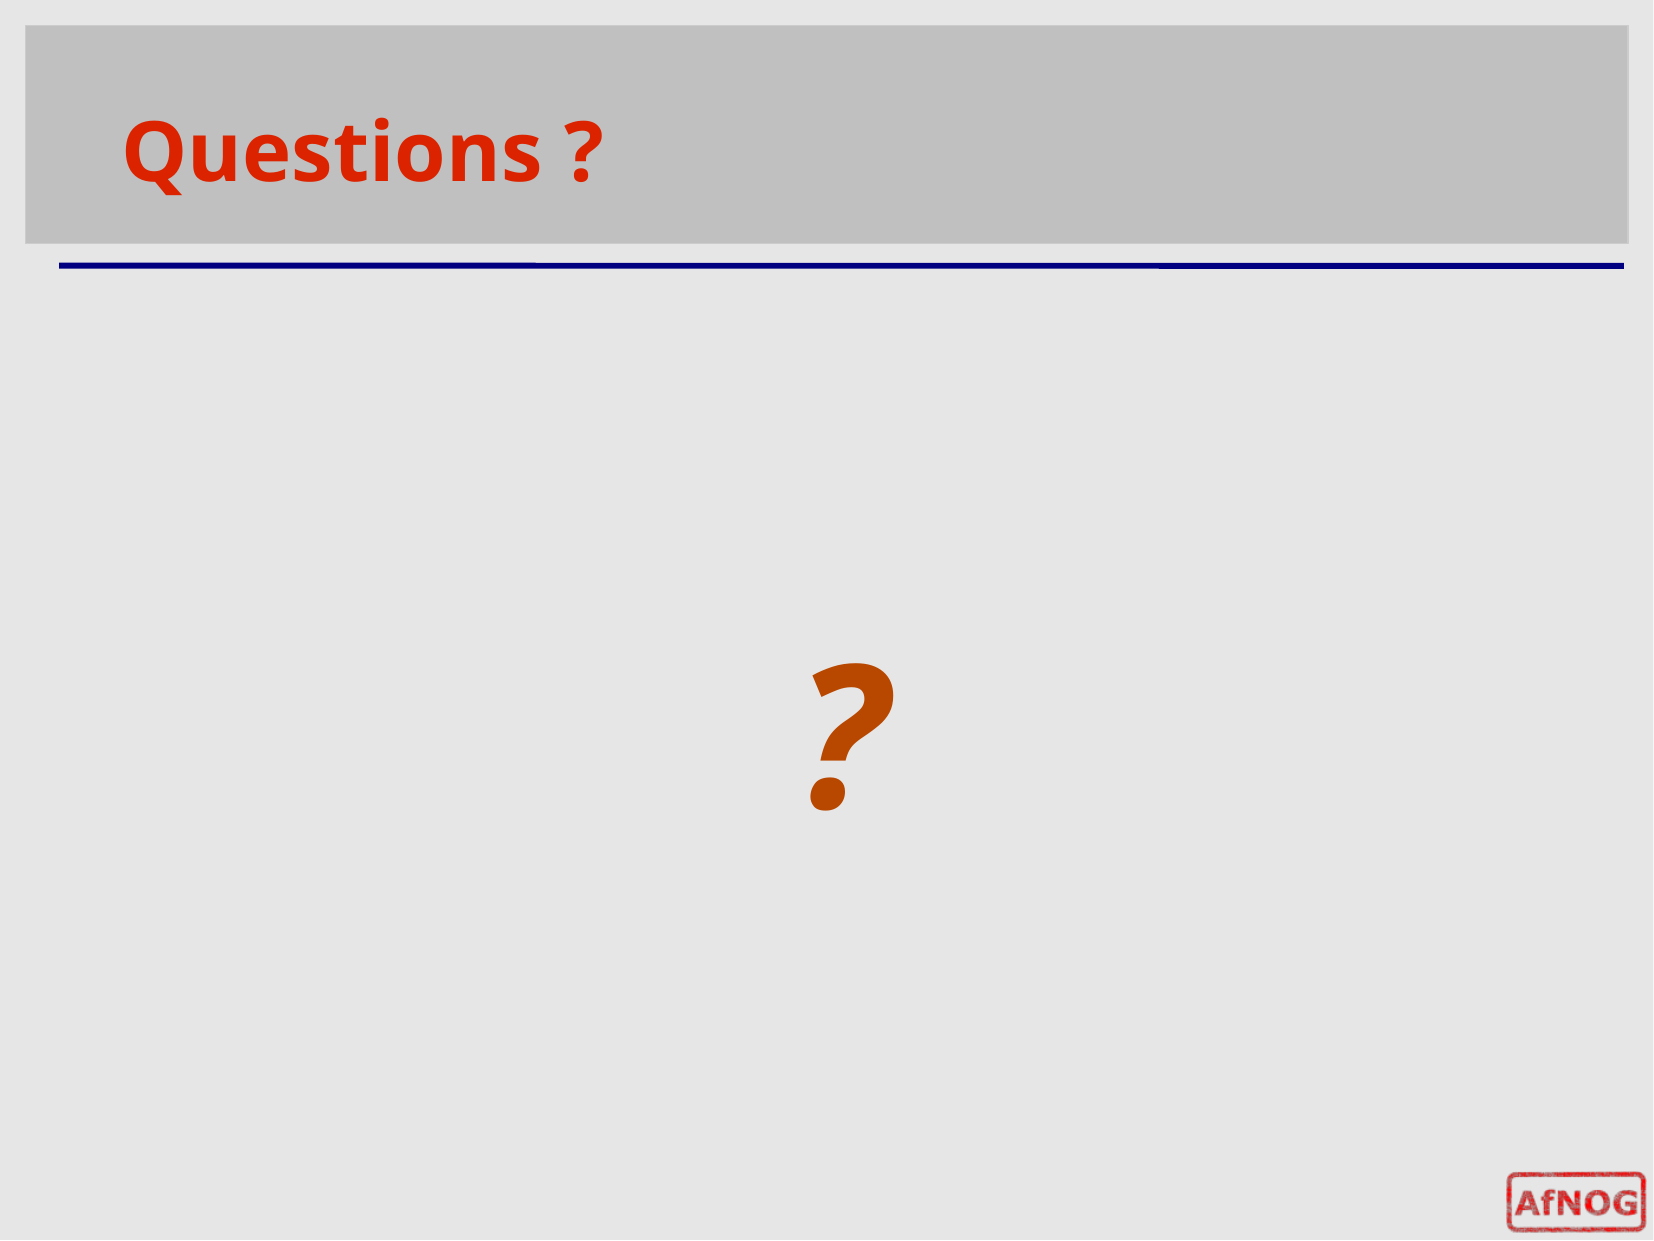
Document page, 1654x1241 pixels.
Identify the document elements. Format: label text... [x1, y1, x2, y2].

picture [1505, 1170, 1648, 1235]
text_box ? [121, 322, 1561, 1133]
title Questions ? [121, 46, 1534, 254]
